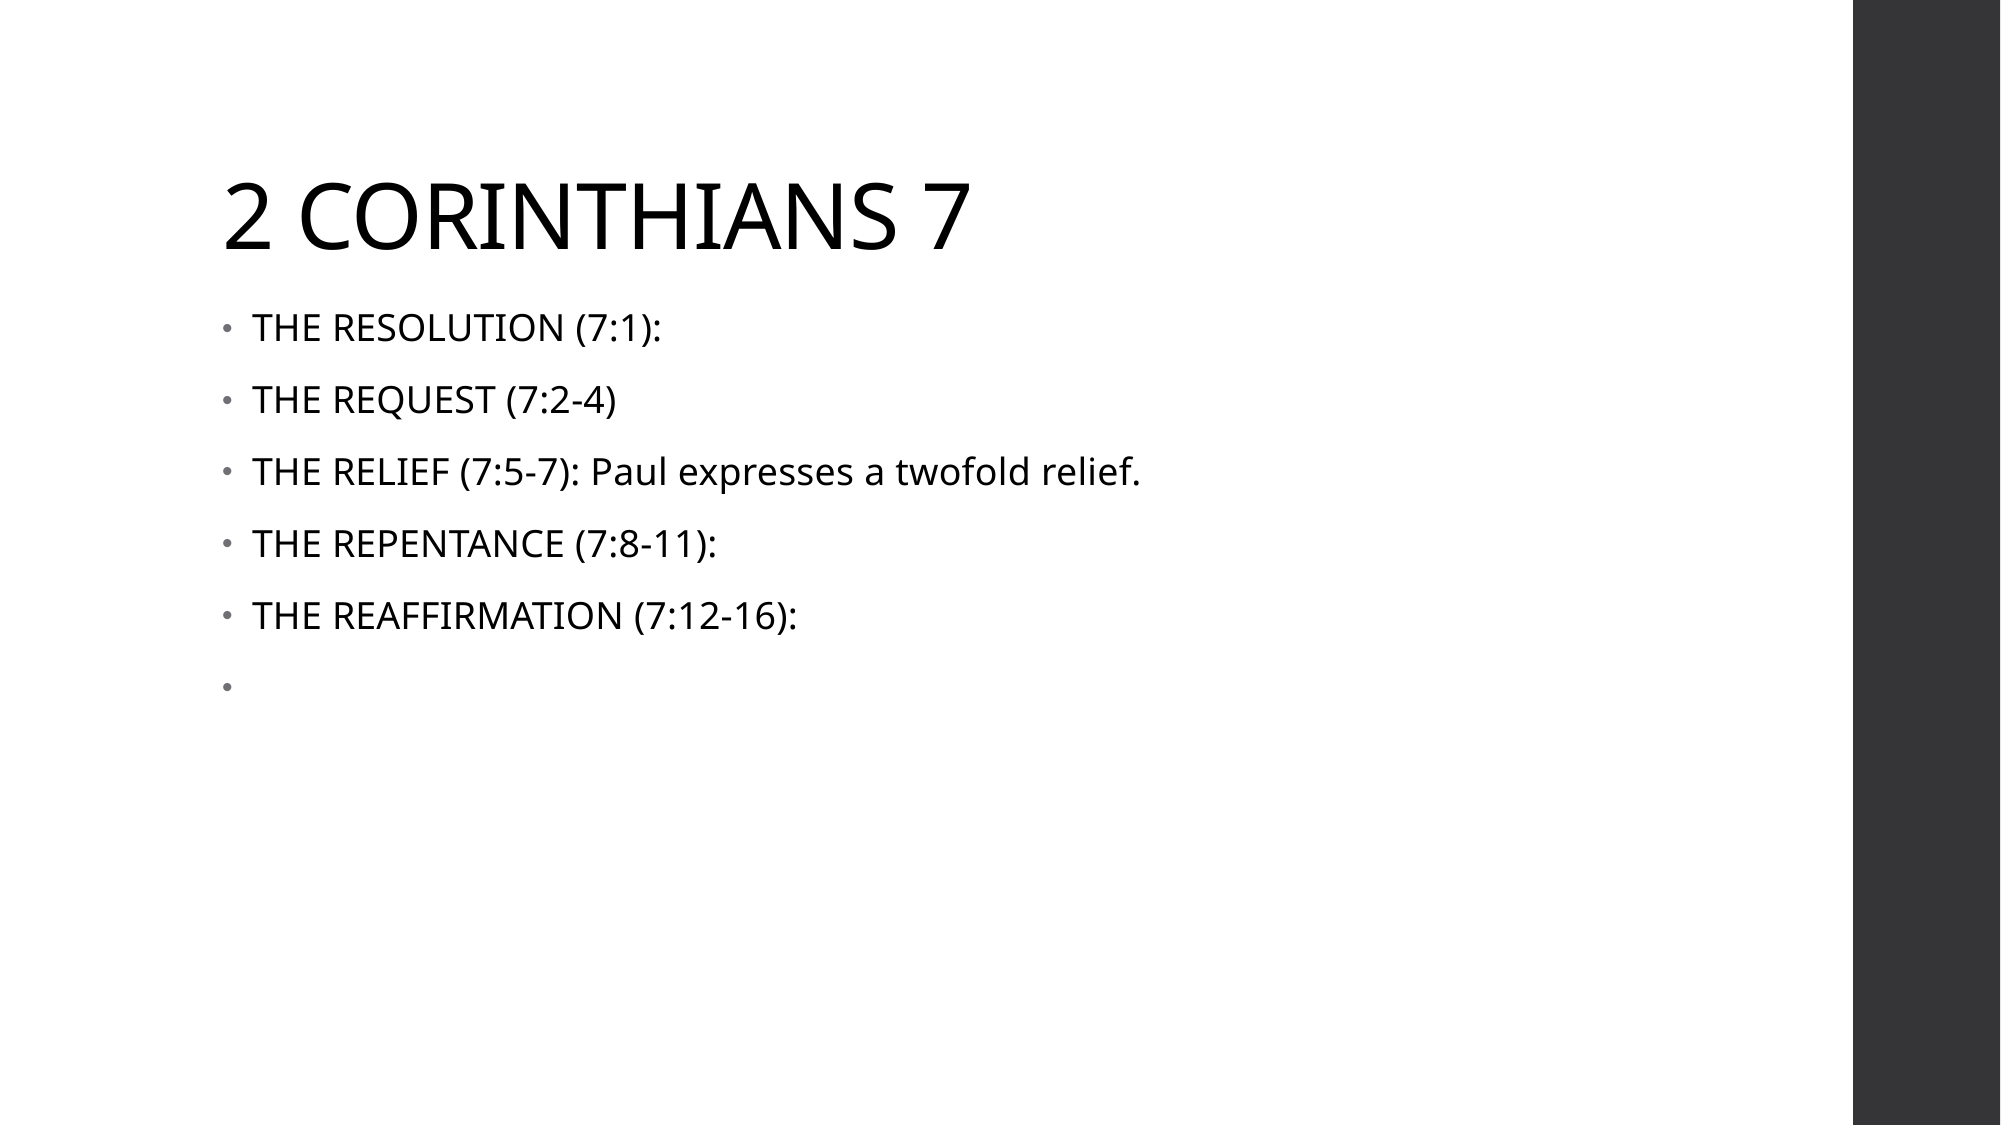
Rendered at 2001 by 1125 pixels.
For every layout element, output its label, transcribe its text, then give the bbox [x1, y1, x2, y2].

list THE RESOLUTION (7:1): THE REQUEST (7:2-4) THE RELIEF (7:5-7): Paul expresses a twofold relief. THE REPENTANCE (7:8-11): THE REAFFIRMATION (7:12-16): [206, 299, 1617, 1014]
title 2 CORINTHIANS 7 [206, 60, 1797, 278]
